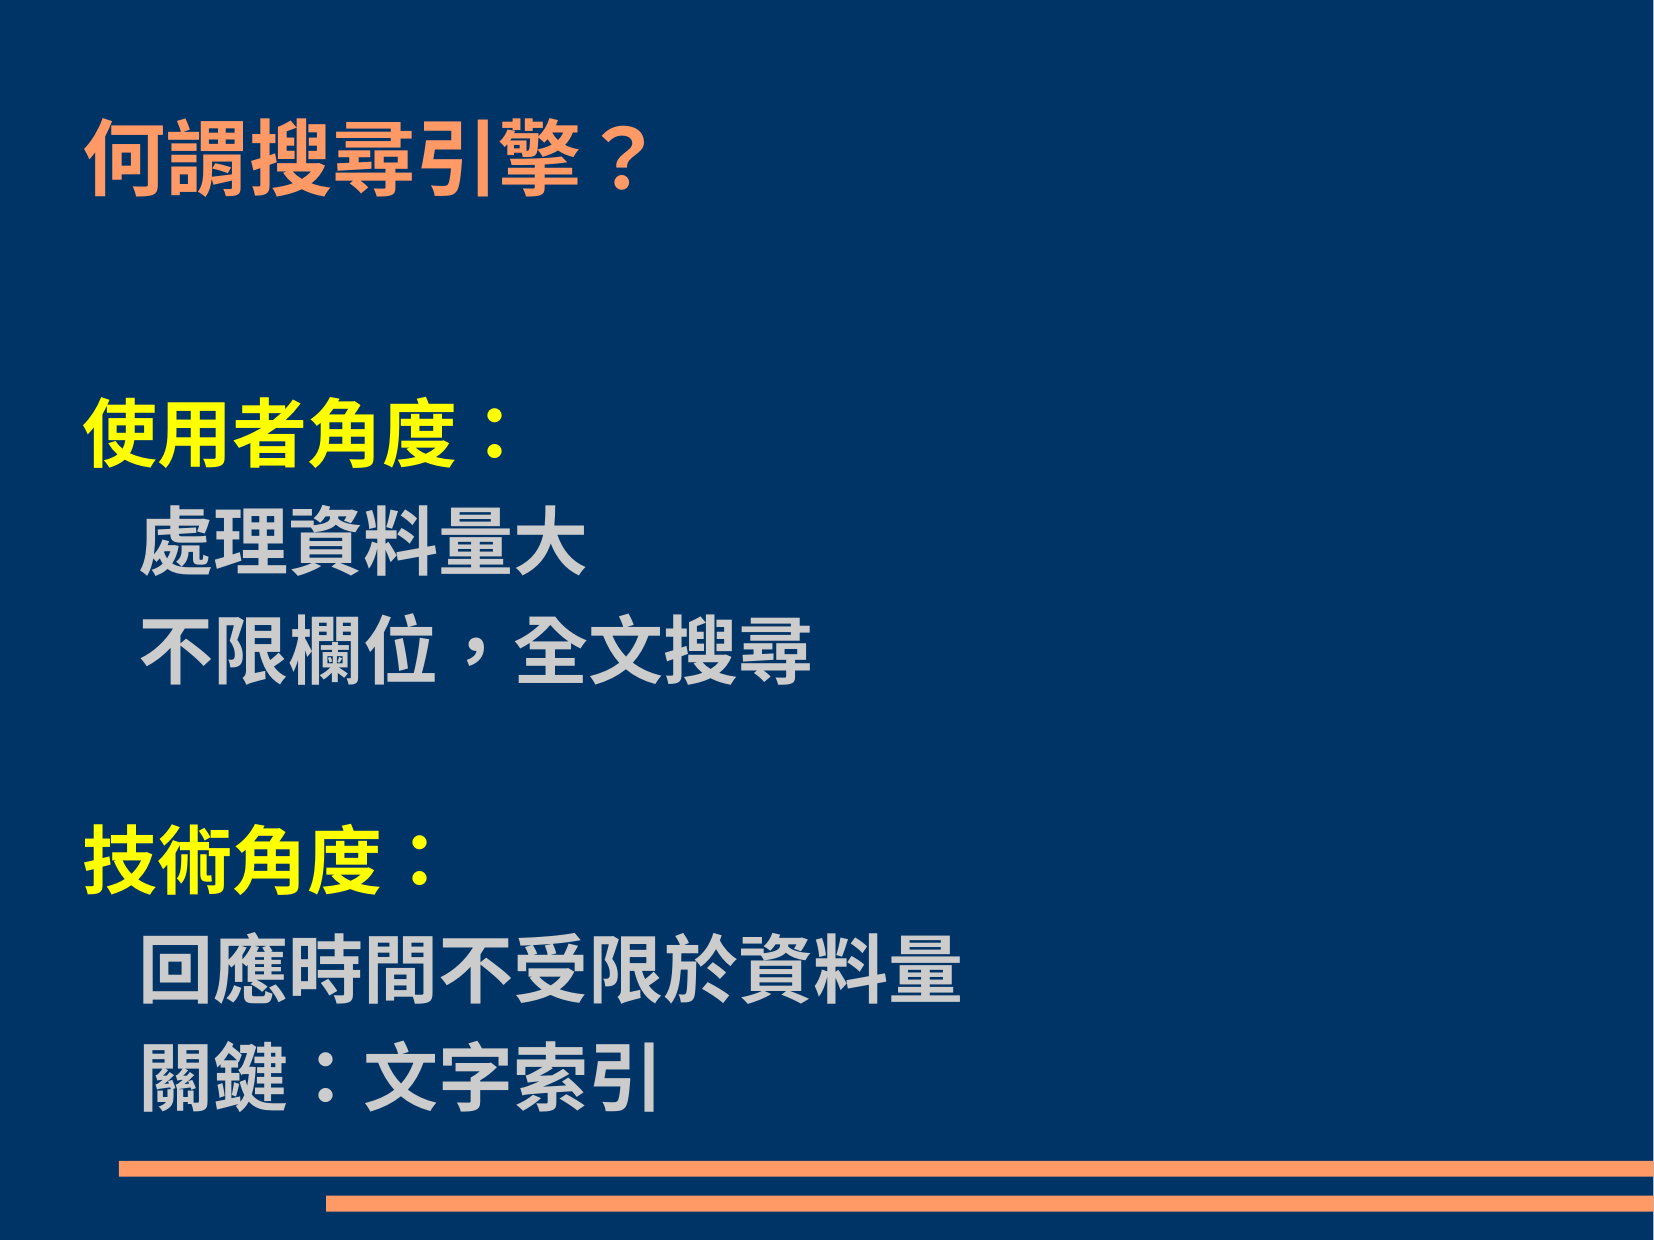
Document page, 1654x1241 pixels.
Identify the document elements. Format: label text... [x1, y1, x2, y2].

title 何謂搜尋引擎？ [82, 49, 1571, 220]
subtitle 使用者角度： 處理資料量大 不限欄位，全文搜尋 技術角度： 回應時間不受限於資料量 關鍵：文字索引 [82, 220, 1571, 1179]
